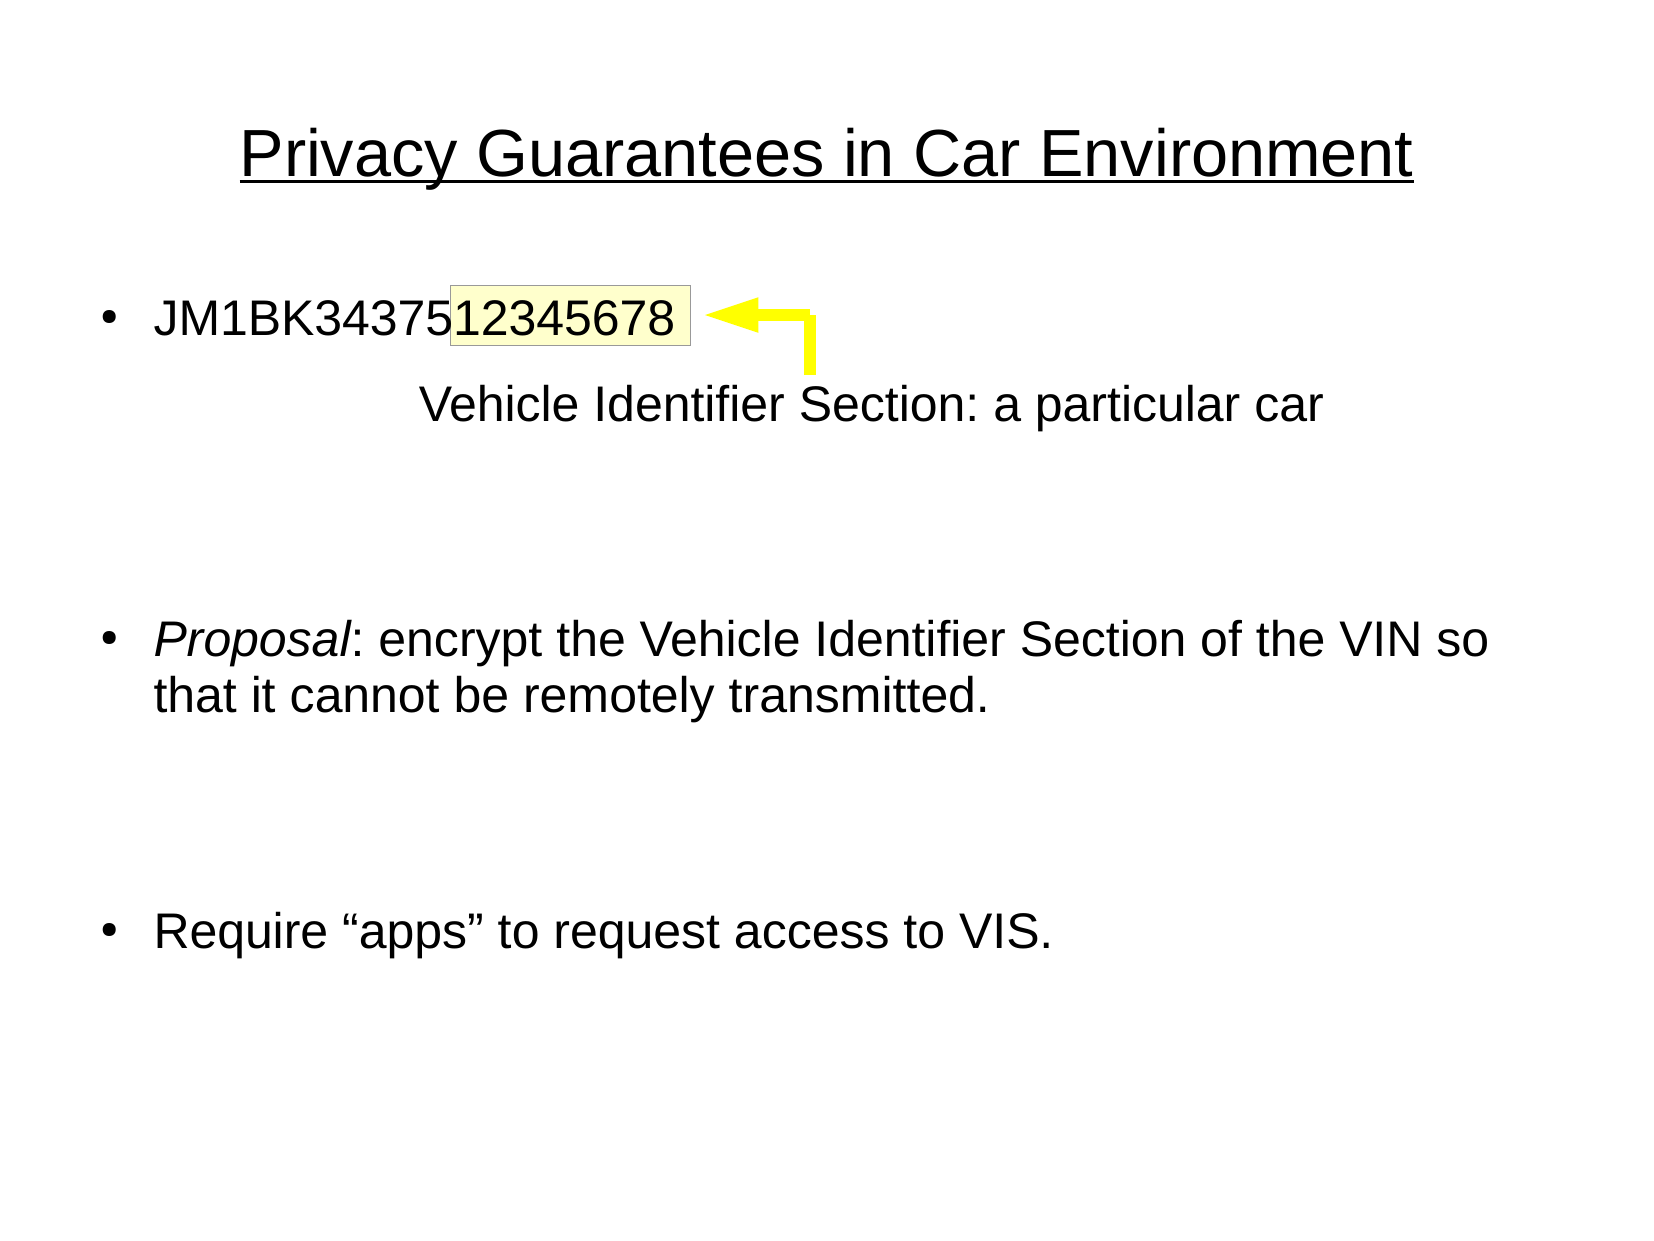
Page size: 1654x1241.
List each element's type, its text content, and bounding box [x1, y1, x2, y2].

text_box [450, 285, 691, 290]
list JM1BK3437512345678 Vehicle Identifier Section: a particular car Proposal: encrypt the Vehicle Identifier Section of the VIN so that it cannot be remotely transmitted. Require “apps” to request access to VIS. [82, 290, 1571, 1109]
title Privacy Guarantees in Car Environment [82, 49, 1571, 257]
